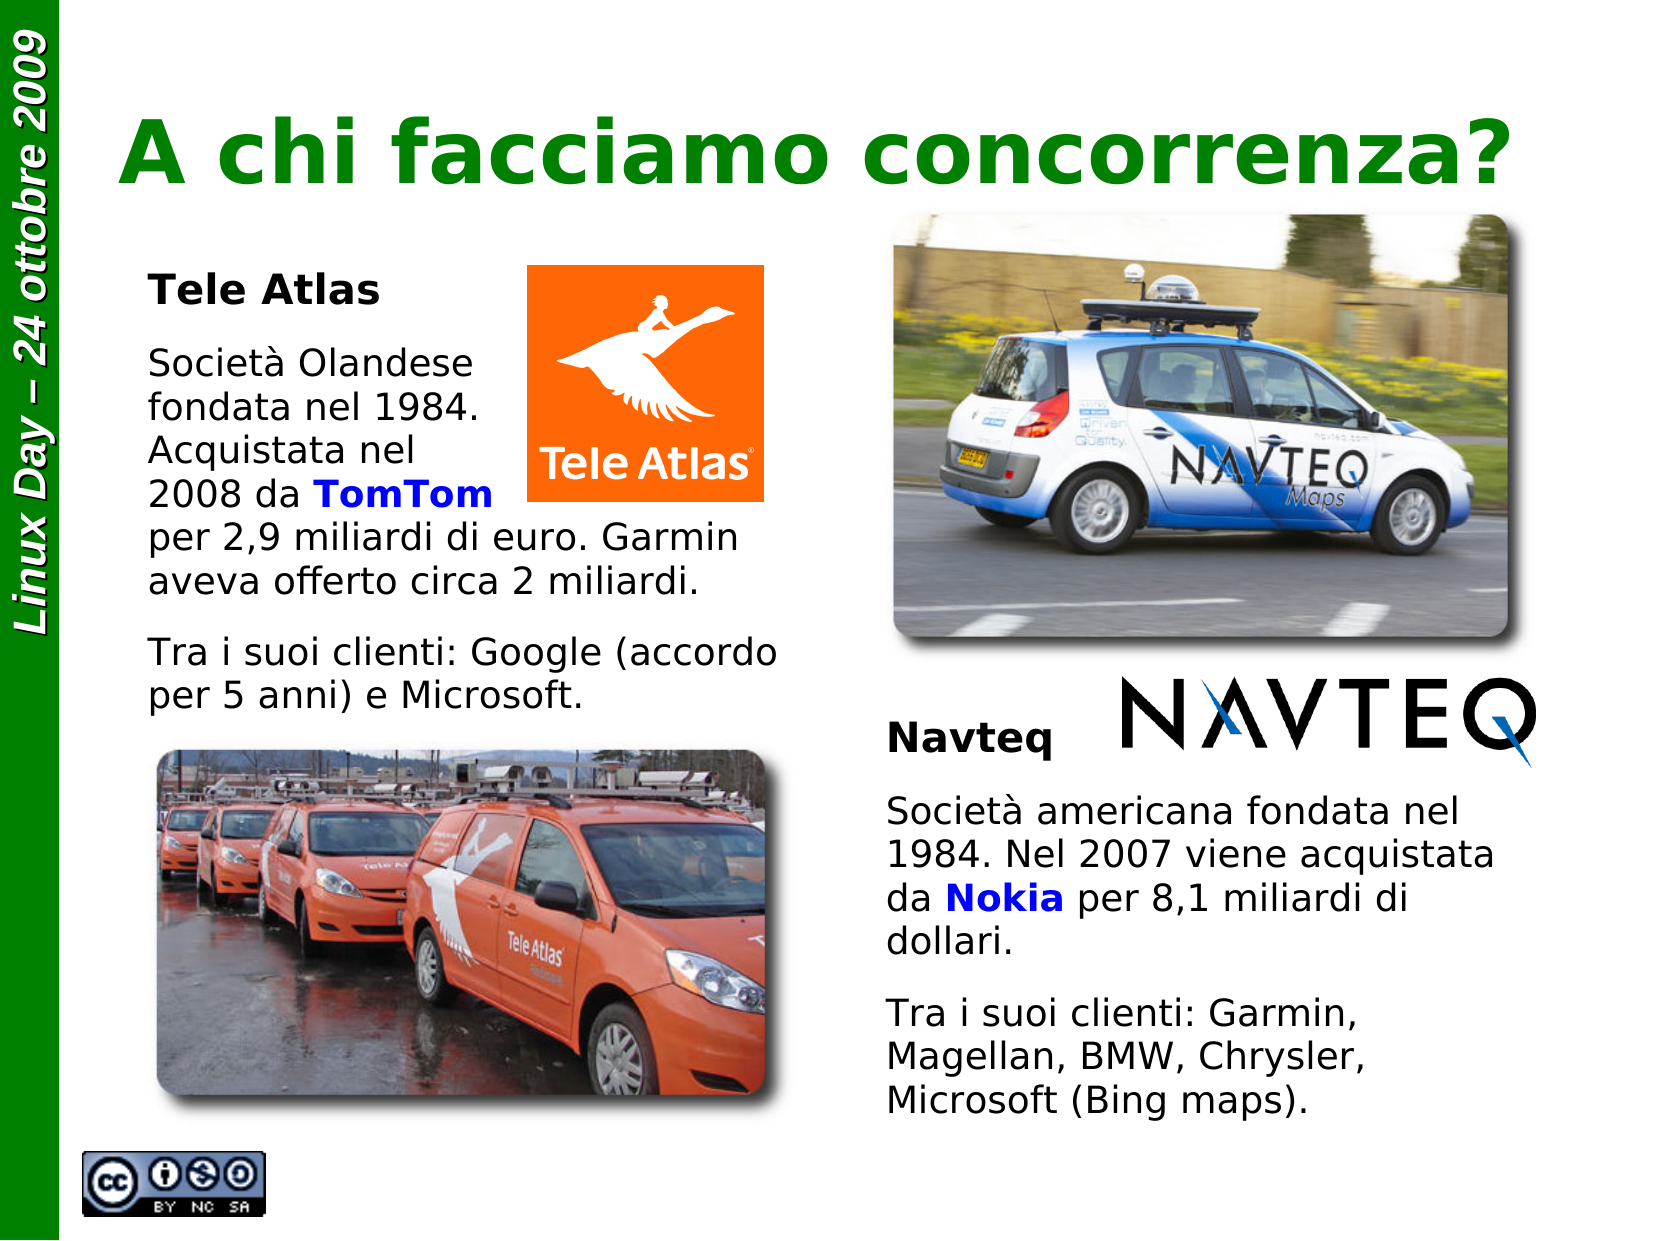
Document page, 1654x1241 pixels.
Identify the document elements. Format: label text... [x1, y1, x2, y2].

list Tele Atlas Società Olandese fondata nel 1984. Acquistata nel 2008 da TomTom per 2,9 miliardi di euro. Garmin aveva offerto circa 2 miliardi. Tra i suoi clienti: Google (accordo per 5 anni) e Microsoft. [147, 265, 798, 718]
picture [1122, 676, 1536, 768]
picture [885, 206, 1536, 665]
list Navteq Società americana fondata nel 1984. Nel 2007 viene acquistata da Nokia per 8,1 miliardi di dollari. Tra i suoi clienti: Garmin, Magellan, BMW, Chrysler, Microsoft (Bing maps). [885, 713, 1536, 1123]
picture [527, 265, 764, 502]
picture [147, 740, 798, 1128]
picture [82, 1151, 266, 1217]
title A chi facciamo concorrenza? [118, 56, 1565, 249]
